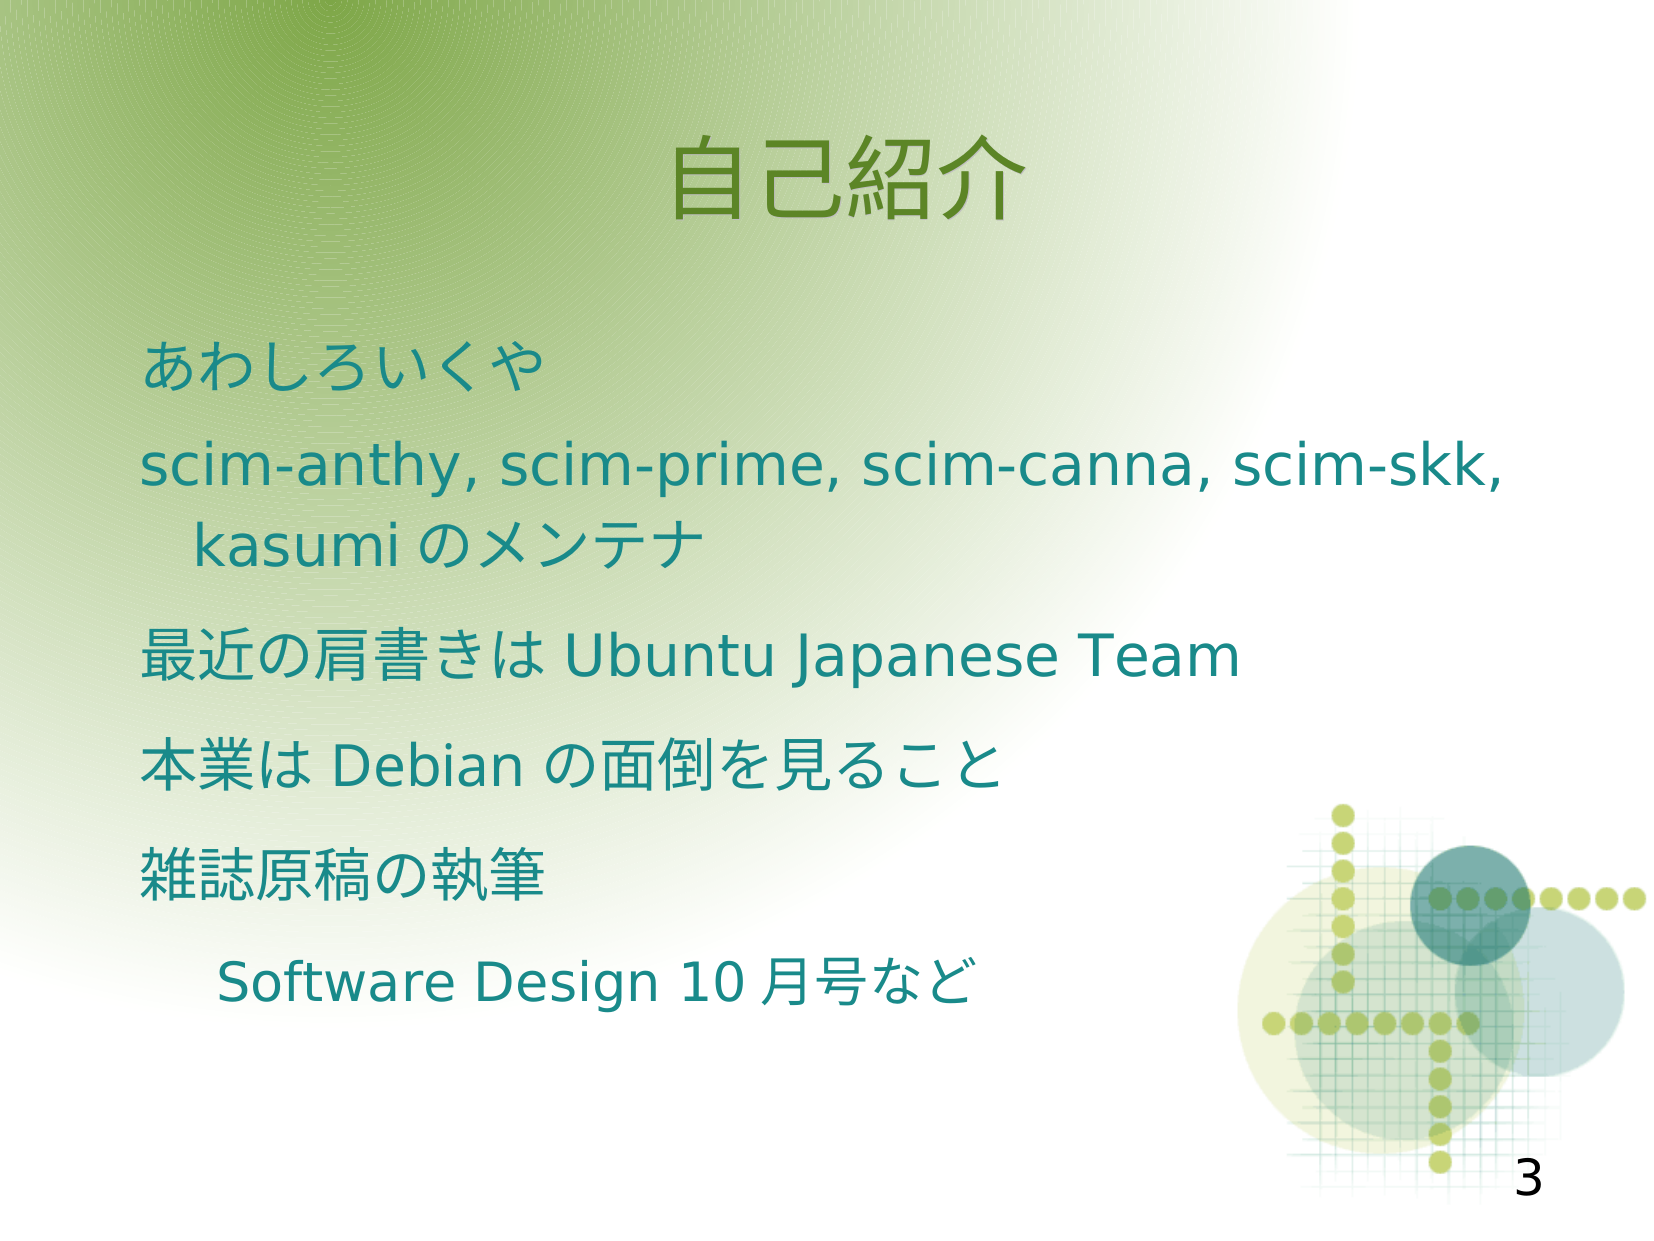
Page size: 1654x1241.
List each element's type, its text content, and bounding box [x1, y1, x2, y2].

list あわしろいくや scim-anthy, scim-prime, scim-canna, scim-skk, kasumiのメンテナ 最近の肩書きはUbuntu Japanese Team 本業はDebianの面倒を見ること 雑誌原稿の執筆 Software Design 10月号など [121, 321, 1534, 1103]
title 自己紹介 [121, 73, 1534, 281]
picture [1224, 792, 1654, 1211]
